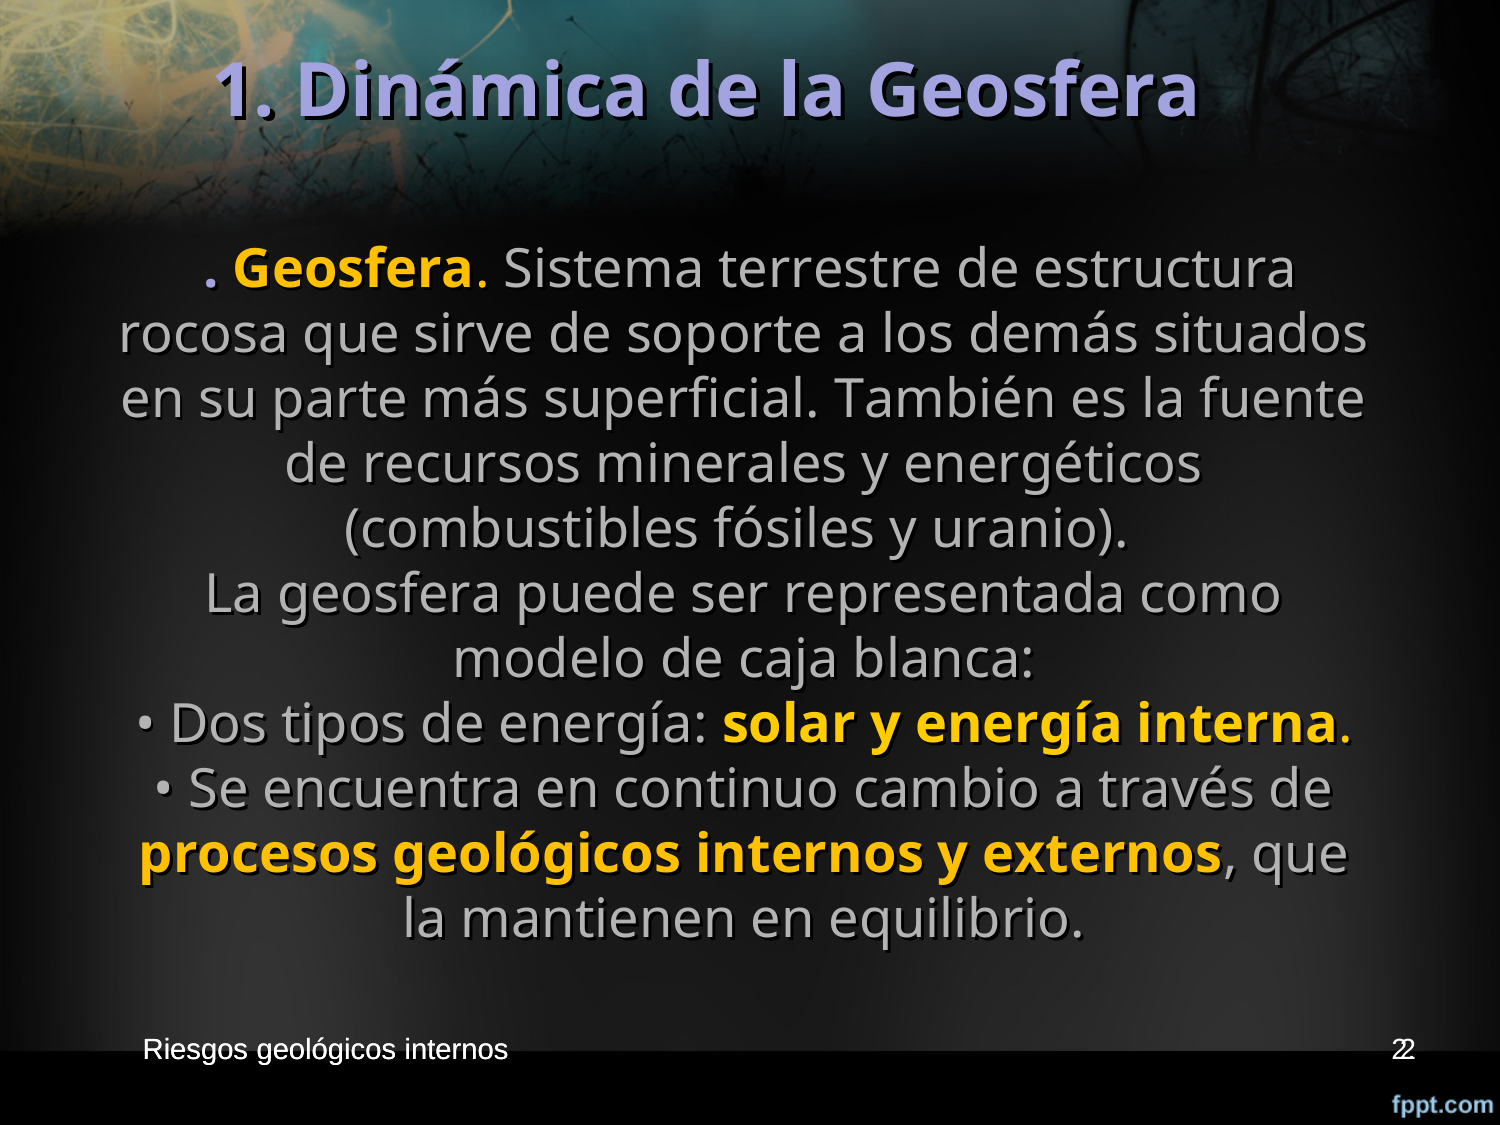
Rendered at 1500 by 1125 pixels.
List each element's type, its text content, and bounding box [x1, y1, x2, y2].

text_box <número>. [1080, 1023, 1431, 1102]
picture [0, 0, 1500, 1125]
text_box . Geosfera. Sistema terrestre de estructura rocosa que sirve de soporte a los demás situados en su parte más superficial. También es la fuente de recursos minerales y energéticos (combustibles fósiles y uranio). La geosfera puede ser representada como modelo de caja blanca: • Dos tipos de energía: solar y energía interna. • Se encuentra en continuo cambio a través de procesos geológicos internos y externos, que la mantienen en equilibrio. [100, 160, 1388, 956]
title 1. Dinámica de la Geosfera [41, 34, 1392, 230]
text_box Riesgos geológicos internos [88, 1023, 564, 1102]
